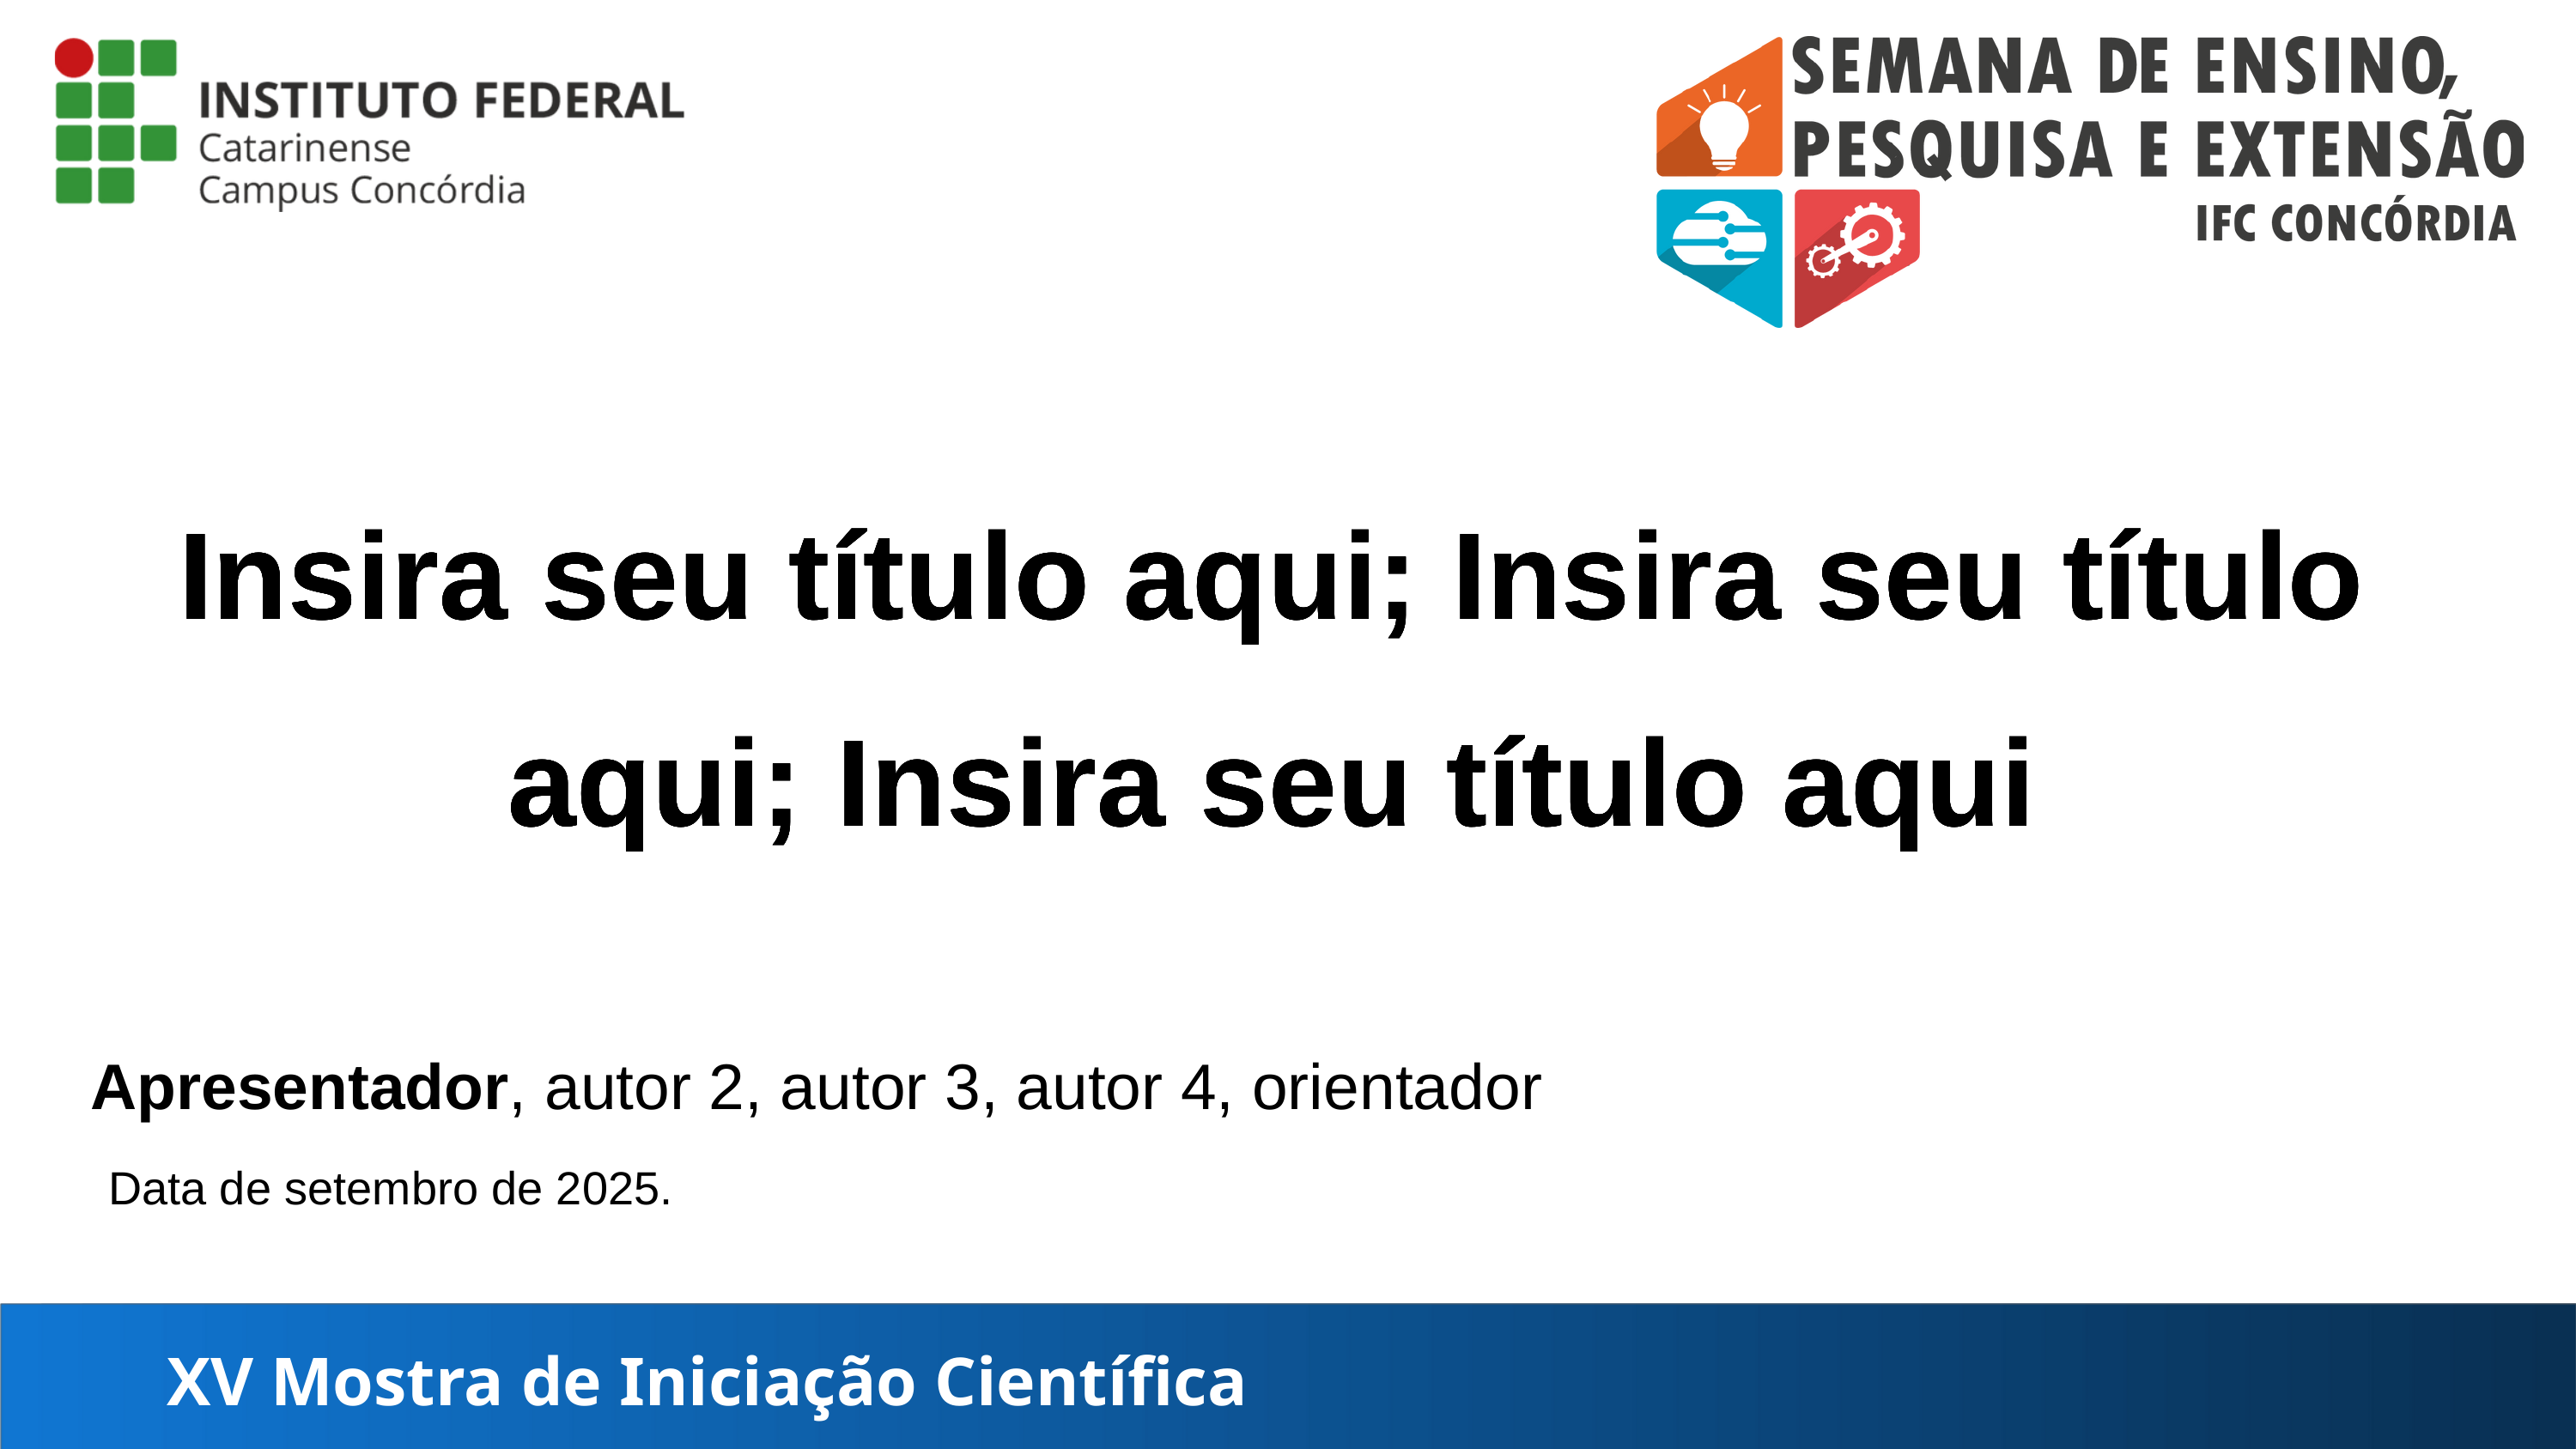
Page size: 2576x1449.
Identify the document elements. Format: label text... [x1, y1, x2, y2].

text_box Insira seu título aqui; Insira seu título aqui; Insira seu título aqui [598, 771, 626, 815]
text_box [54, 37, 686, 212]
text_box Data de setembro de 2025. [95, 1151, 700, 1217]
text_box Insira seu título aqui; Insira seu título aqui; Insira seu título aqui [50, 436, 2495, 852]
text_box XV Mostra de Iniciação Científica [46, 1326, 1370, 1420]
text_box Apresentador, autor 2, autor 3, autor 4, orientador [90, 1014, 1572, 1123]
text_box Insira seu título aqui; Insira seu título aqui; Insira seu título aqui [1873, 771, 1900, 815]
text_box [1656, 36, 2524, 328]
text_box [0, 1303, 2576, 1449]
